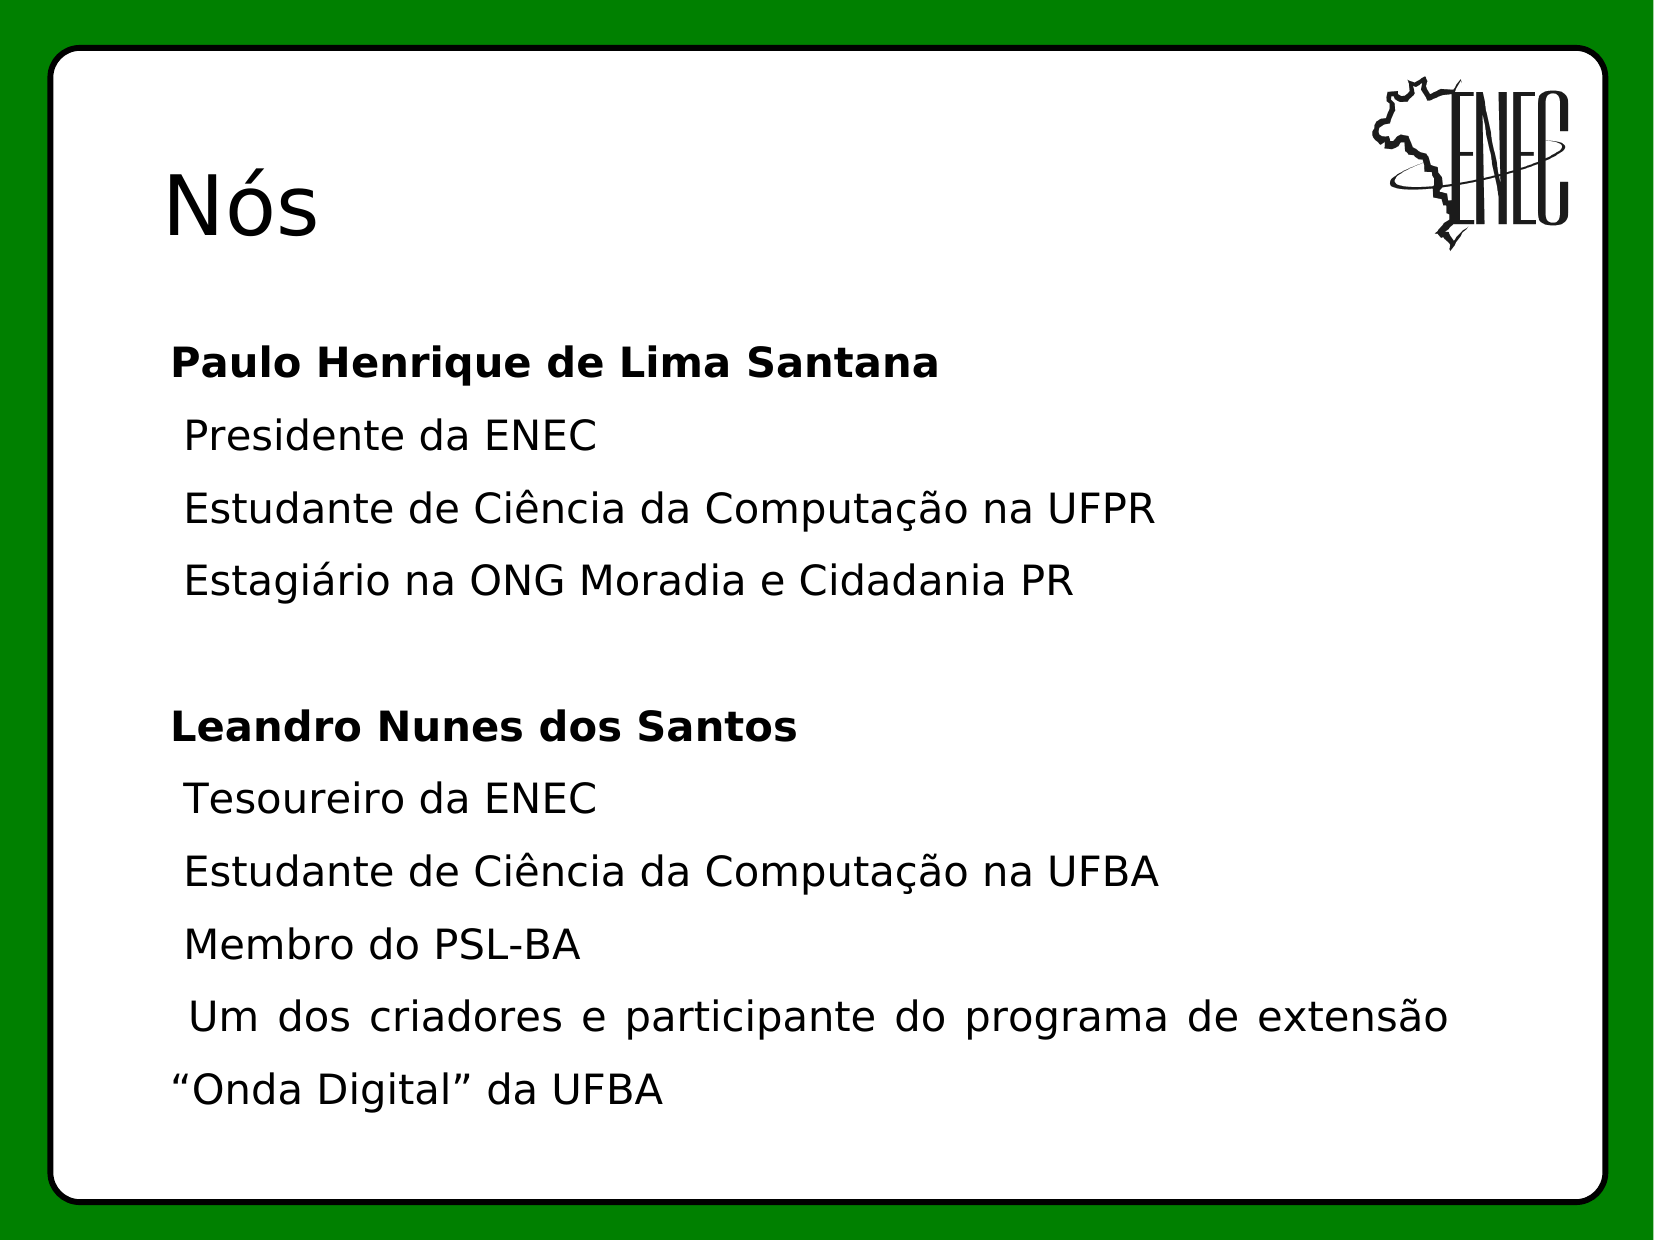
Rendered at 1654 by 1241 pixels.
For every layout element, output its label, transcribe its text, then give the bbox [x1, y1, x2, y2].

picture [1367, 71, 1574, 273]
list Paulo Henrique de Lima Santana Presidente da ENEC Estudante de Ciência da Computação na UFPR Estagiário na ONG Moradia e Cidadania PR Leandro Nunes dos Santos Tesoureiro da ENEC Estudante de Ciência da Computação na UFBA Membro do PSL-BA Um dos criadores e participante do programa de extensão “Onda Digital” da UFBA [170, 314, 1450, 1110]
title Nós [162, 102, 525, 311]
